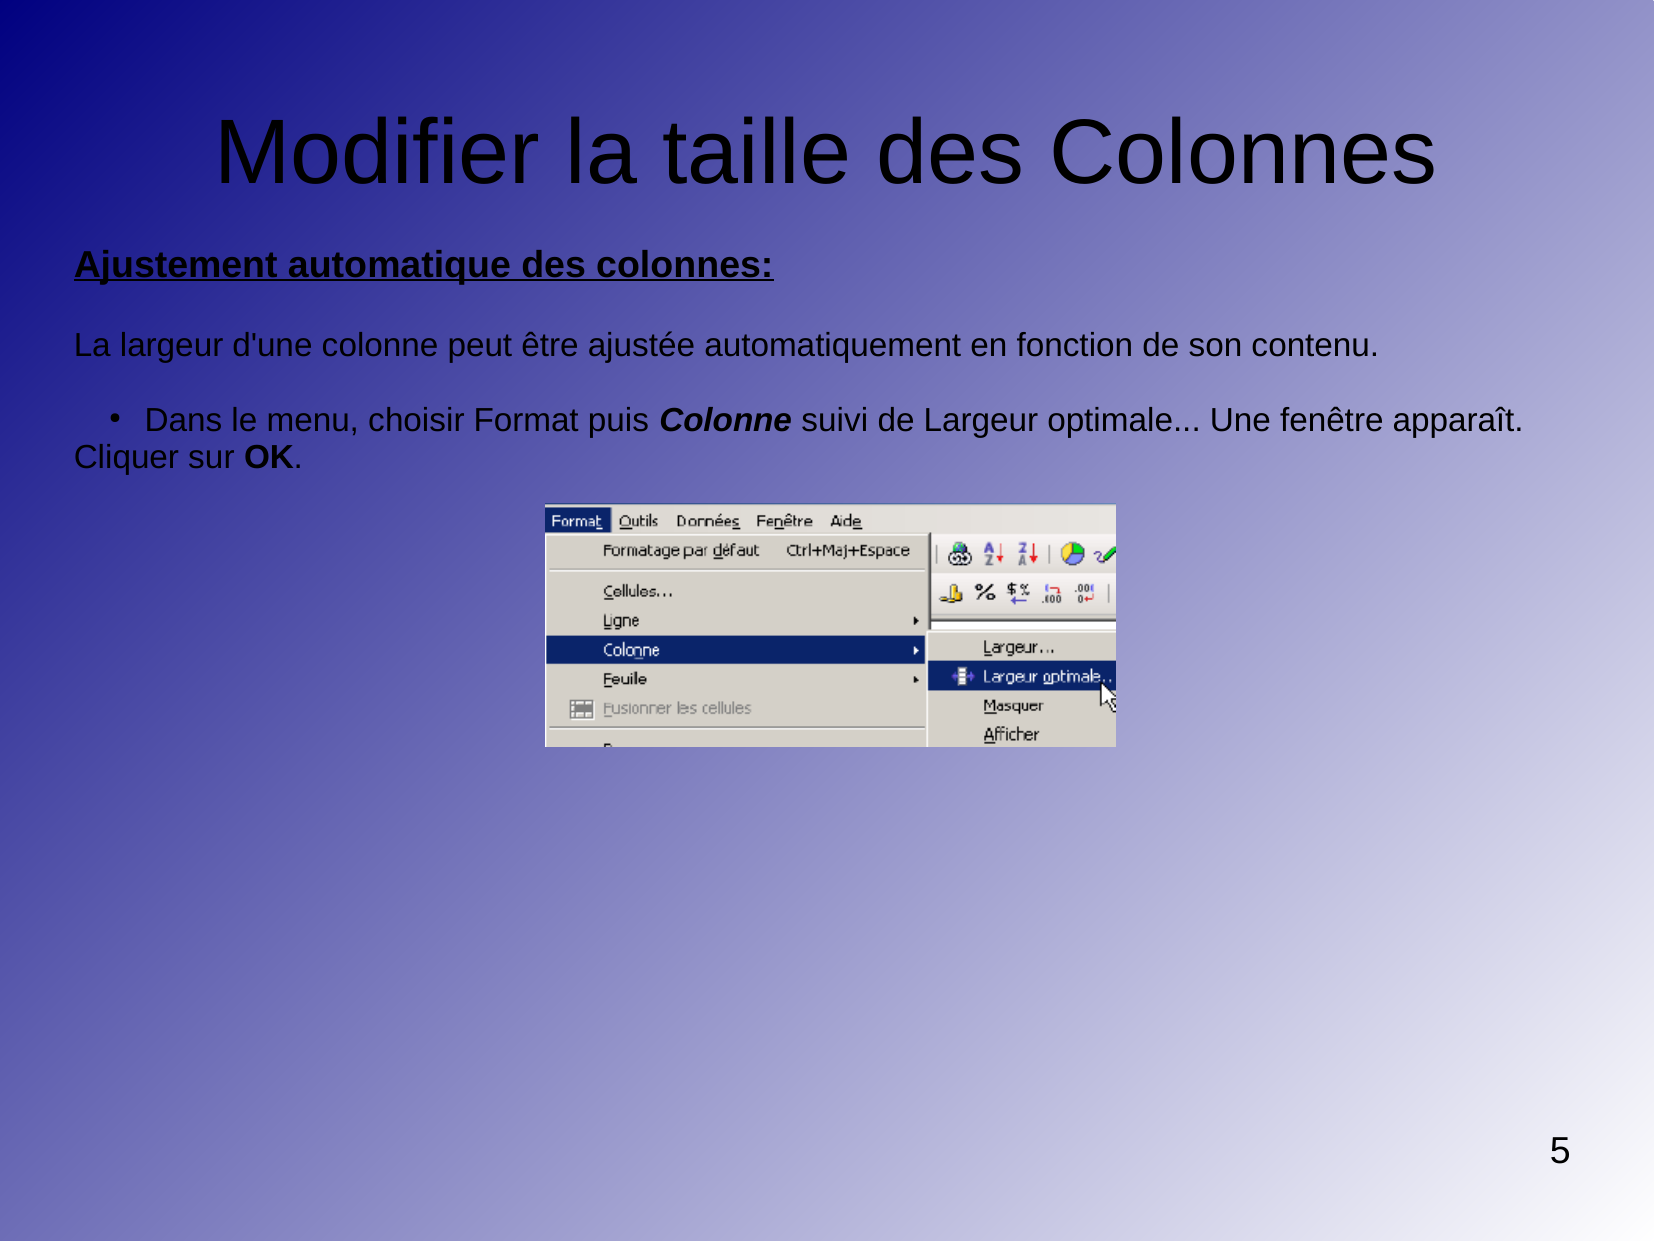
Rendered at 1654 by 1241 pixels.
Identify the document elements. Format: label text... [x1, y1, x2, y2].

picture [545, 503, 1116, 747]
title Modifier la taille des Colonnes [82, 56, 1571, 250]
text_box Ajustement automatique des colonnes: La largeur d'une colonne peut être ajustée automatiquement en fonction de son contenu. Dans le menu, choisir Format puis Colonne suivi de Largeur optimale... Une fenêtre apparaît. Cliquer sur OK. [59, 236, 1566, 489]
